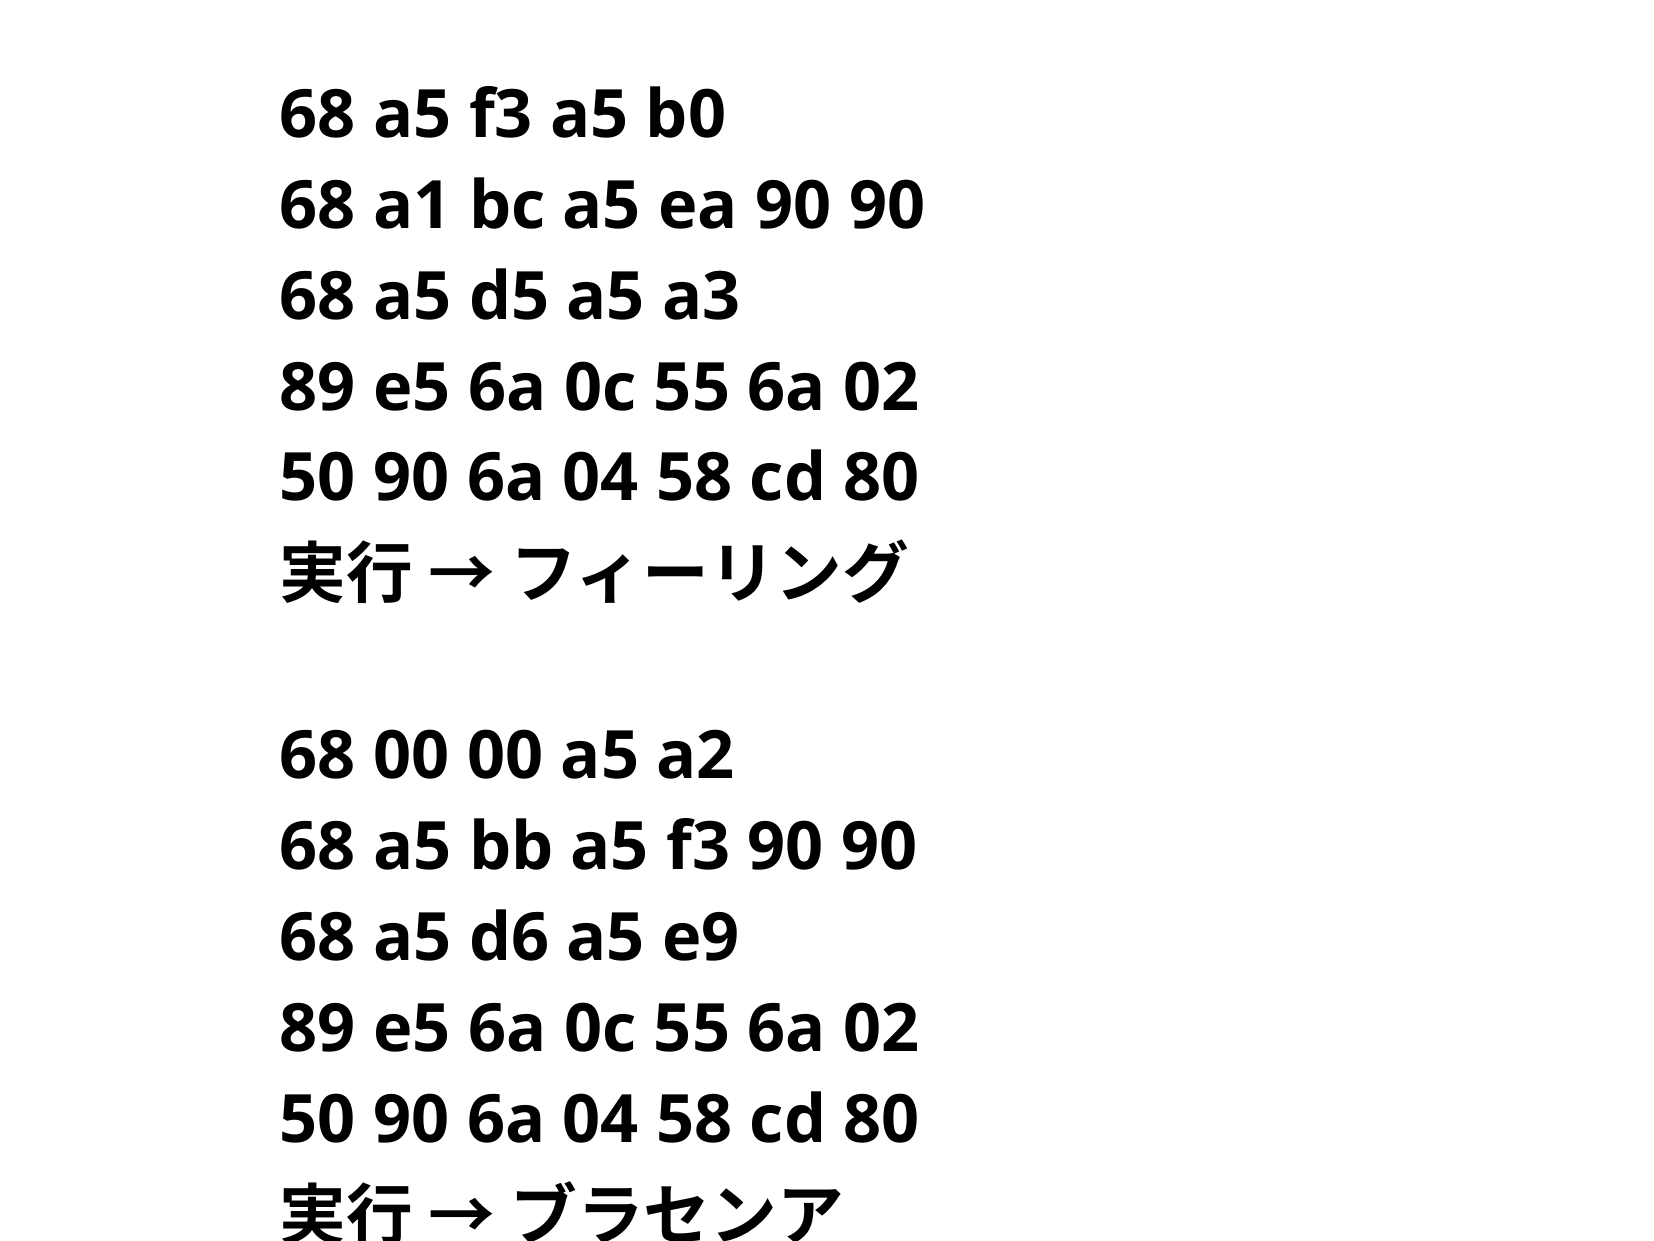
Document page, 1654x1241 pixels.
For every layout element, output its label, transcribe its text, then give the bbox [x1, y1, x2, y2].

text_box 68 a5 f3 a5 b0 68 a1 bc a5 ea 90 90 68 a5 d5 a5 a3 89 e5 6a 0c 55 6a 02 50 90 6a 04 58 cd 80 実行 → フィーリング 68 00 00 a5 a2 68 a5 bb a5 f3 90 90 68 a5 d6 a5 e9 89 e5 6a 0c 55 6a 02 50 90 6a 04 58 cd 80 実行 → ブラセンア [265, 59, 1075, 1007]
